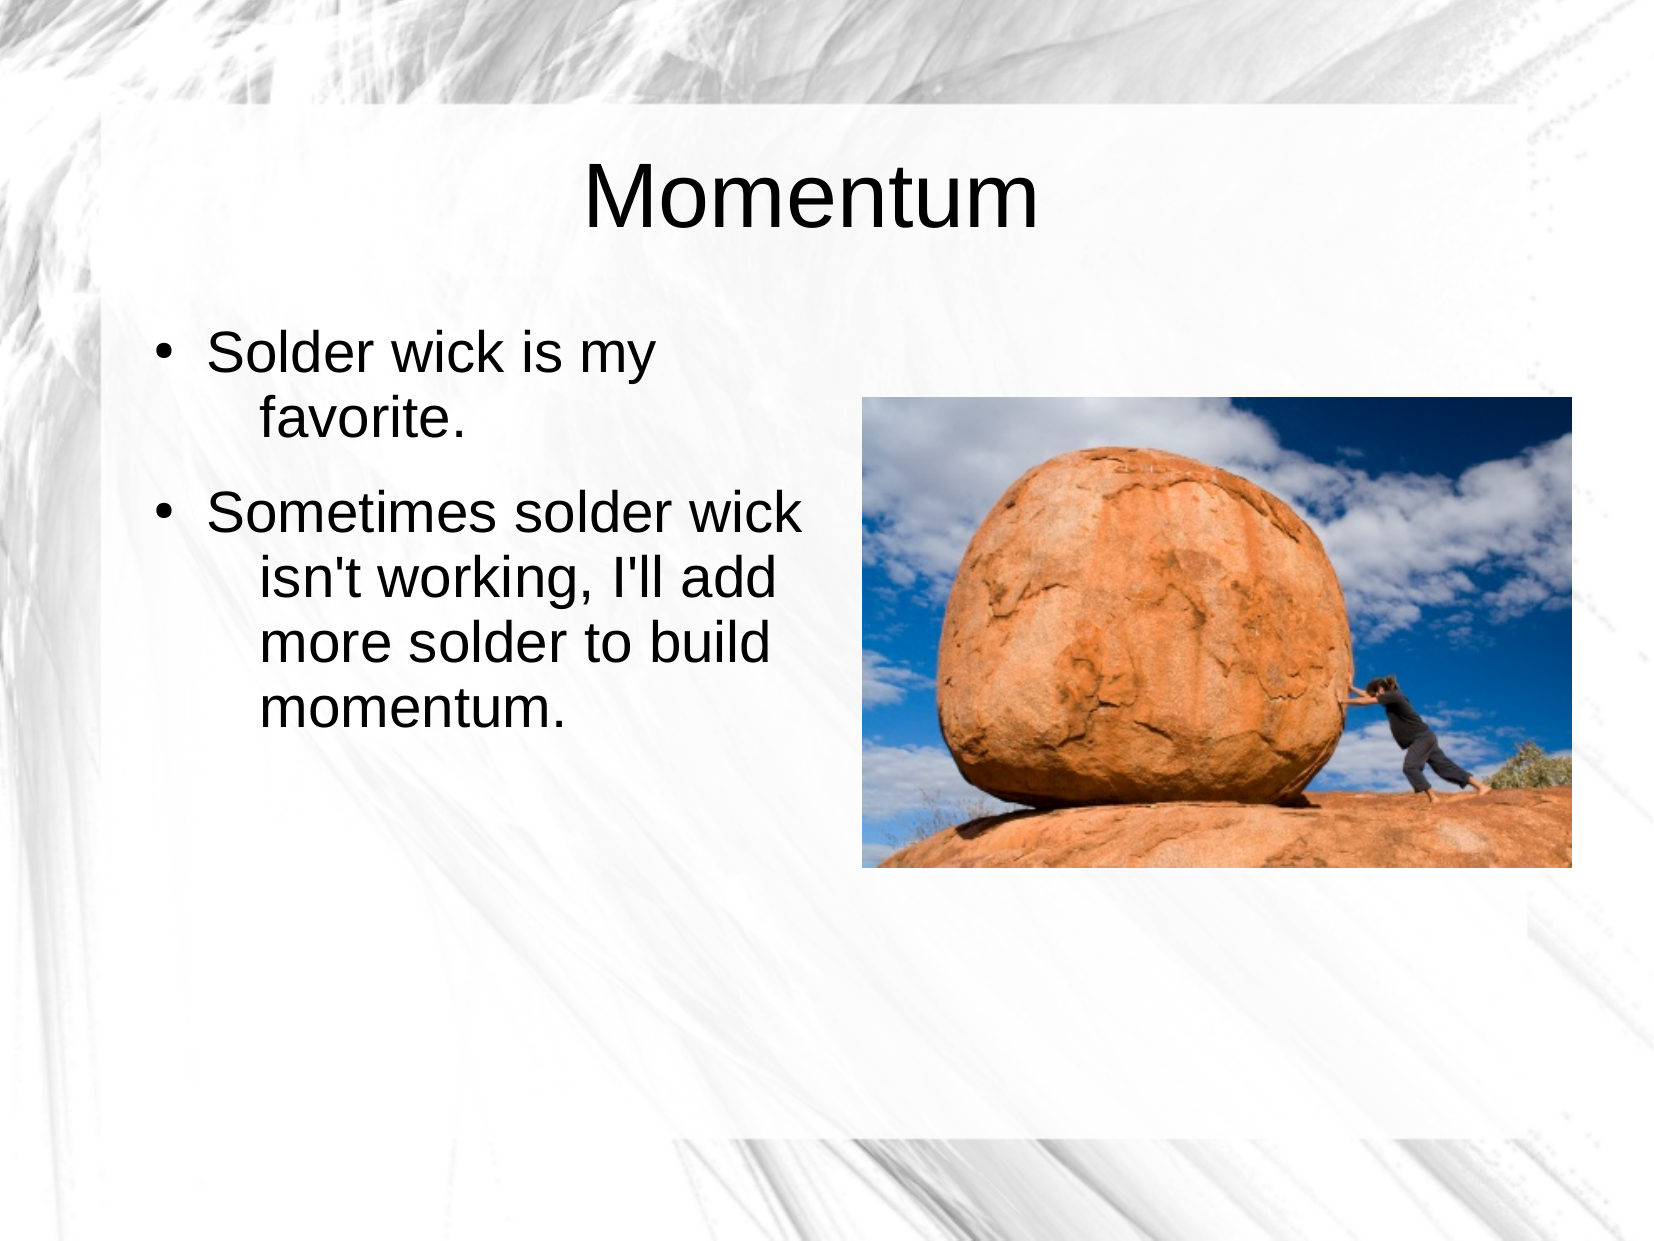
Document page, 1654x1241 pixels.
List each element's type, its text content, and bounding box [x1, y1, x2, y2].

picture [0, 0, 1654, 1241]
title Momentum [118, 119, 1506, 273]
list Solder wick is my favorite. Sometimes solder wick isn't working, I'll add more solder to build momentum. [118, 319, 827, 931]
